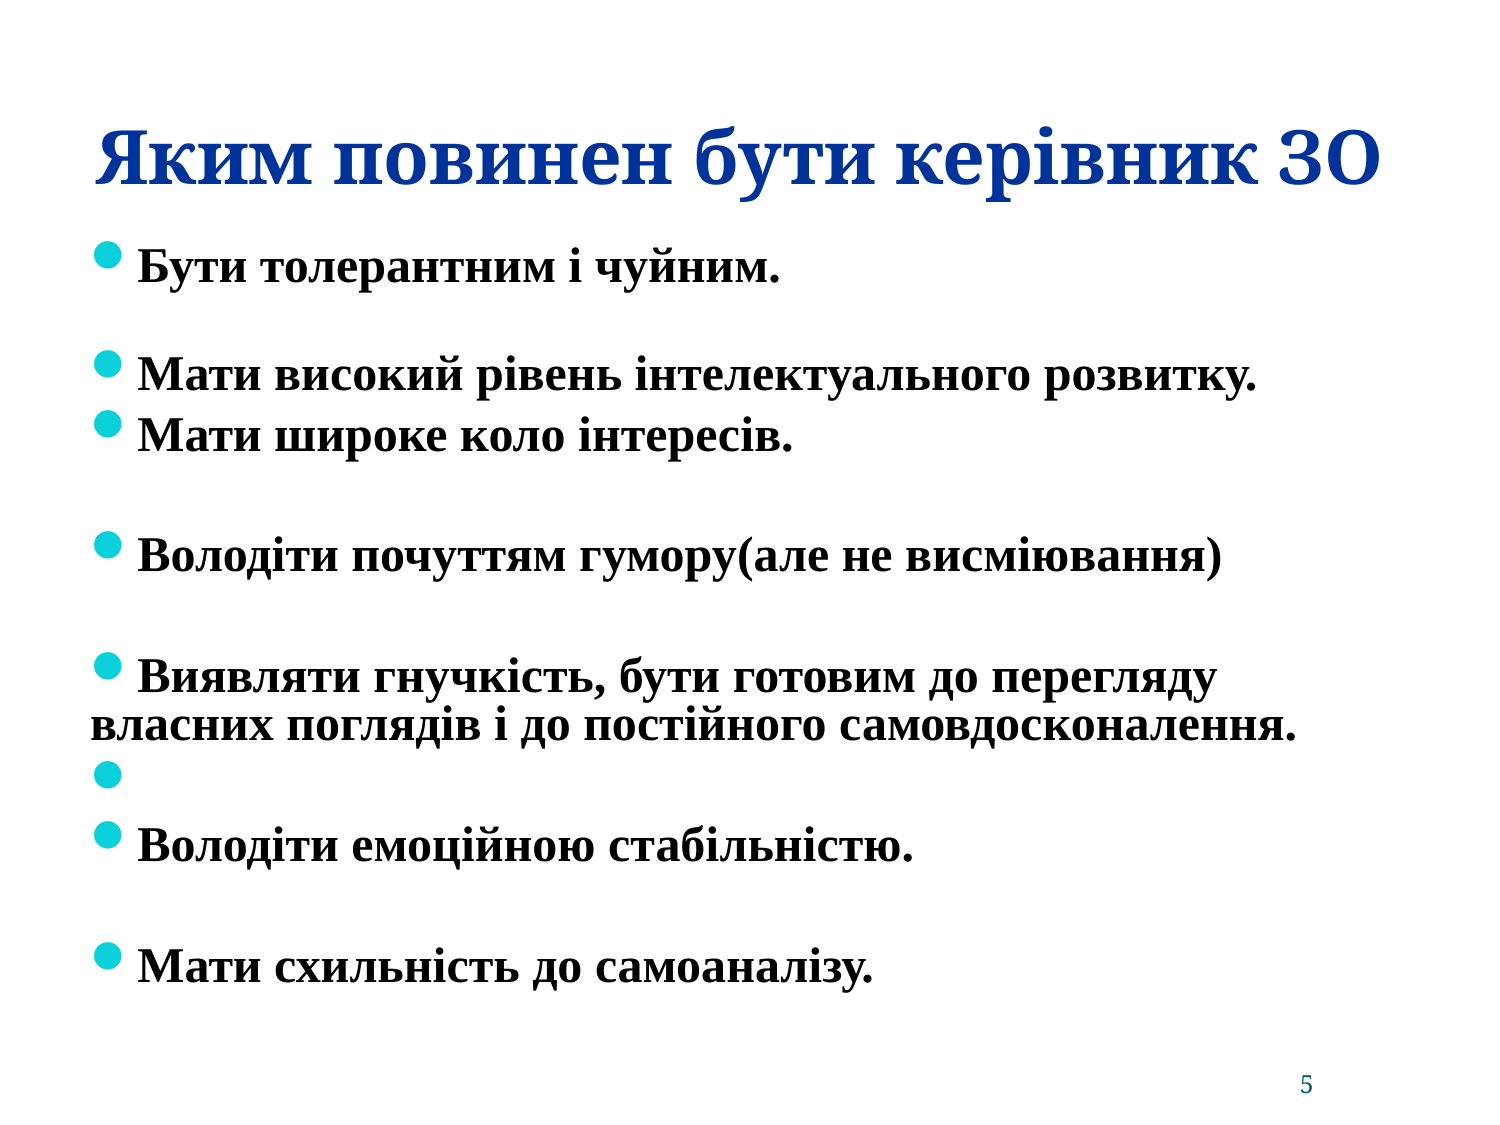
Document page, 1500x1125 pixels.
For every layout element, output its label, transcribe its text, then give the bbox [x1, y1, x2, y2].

list Бути толерантним і чуйним. Мати високий рівень інтелектуального розвитку. Мати широке коло інтересів. Володіти почуттям гумору(але не висміювання) Виявляти гнучкість, бути готовим до перегляду власних поглядів і до постійного самовдосконалення. Володіти емоційною стабільністю. Мати схильність до самоаналізу. [75, 236, 1426, 1074]
title Яким повинен бути керівник ЗО [75, 101, 1426, 236]
